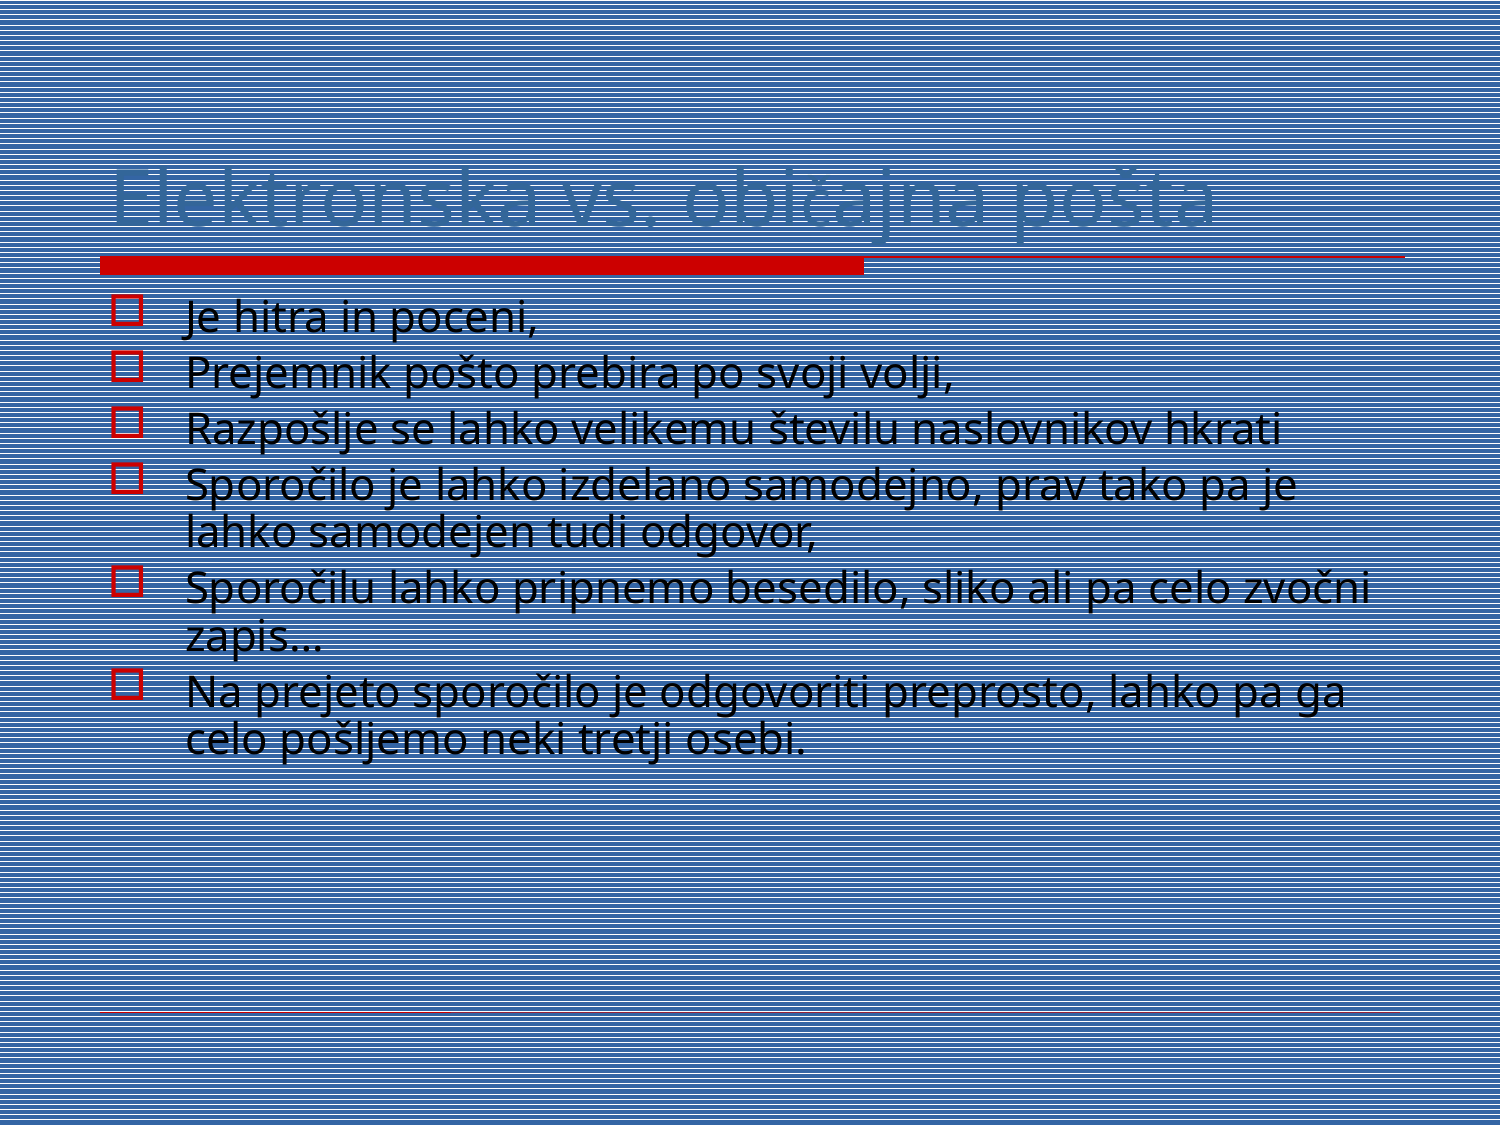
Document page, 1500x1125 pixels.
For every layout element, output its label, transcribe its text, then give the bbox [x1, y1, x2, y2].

title Elektronska vs. običajna pošta [94, 50, 1407, 250]
list Je hitra in poceni, Prejemnik pošto prebira po svoji volji, Razpošlje se lahko velikemu številu naslovnikov hkrati Sporočilo je lahko izdelano samodejno, prav tako pa je lahko samodejen tudi odgovor, Sporočilu lahko pripnemo besedilo, sliko ali pa celo zvočni zapis… Na prejeto sporočilo je odgovoriti preprosto, lahko pa ga celo pošljemo neki tretji osebi. [92, 287, 1406, 988]
